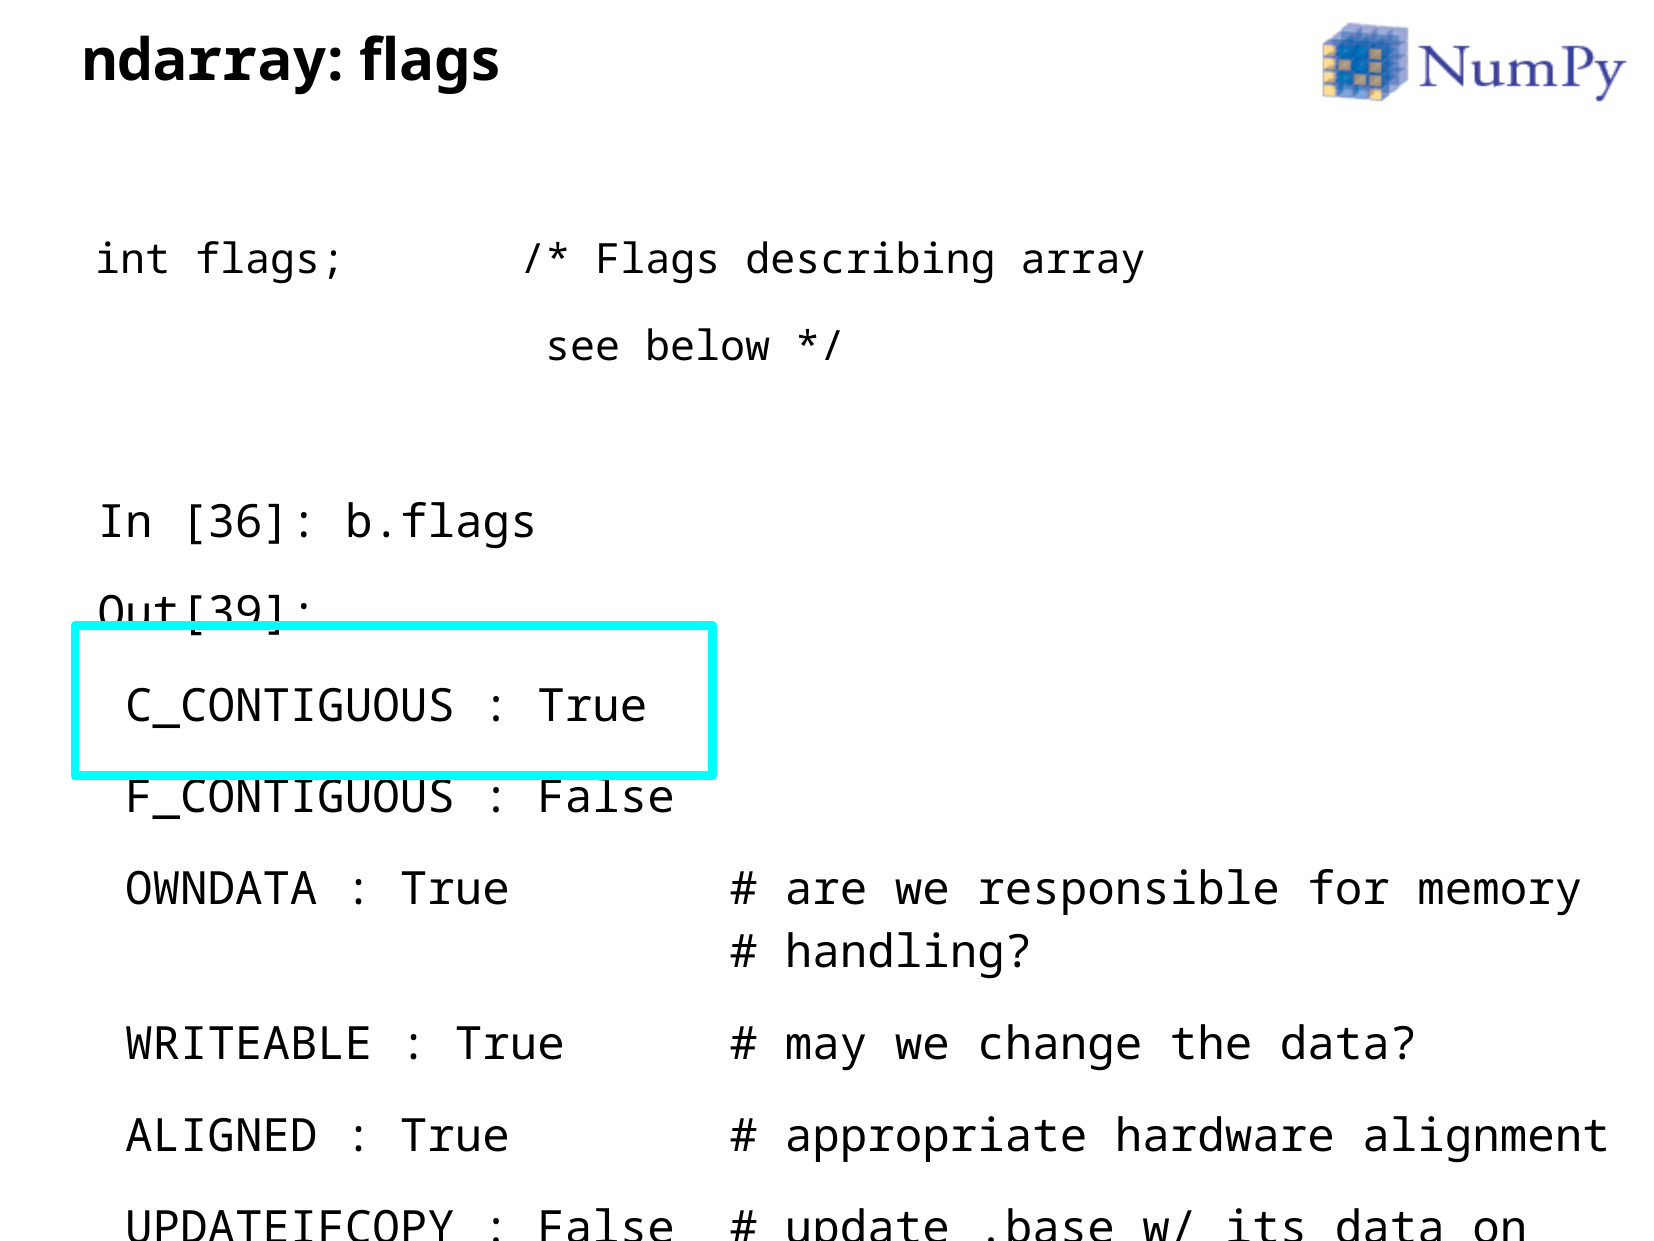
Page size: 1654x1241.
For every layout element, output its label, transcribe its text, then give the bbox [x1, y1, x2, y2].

list int flags; /* Flags describing array see below */ In [36]: b.flags Out[39]: C_CONTIGUOUS : True F_CONTIGUOUS : False OWNDATA : True # are we responsible for memory # handling? WRITEABLE : True # may we change the data? ALIGNED : True # appropriate hardware alignment UPDATEIFCOPY : False # update .base w/ its data on # deallocation [70, 228, 1613, 1201]
picture [1302, 13, 1635, 113]
title ndarray: flags [82, 3, 1571, 113]
